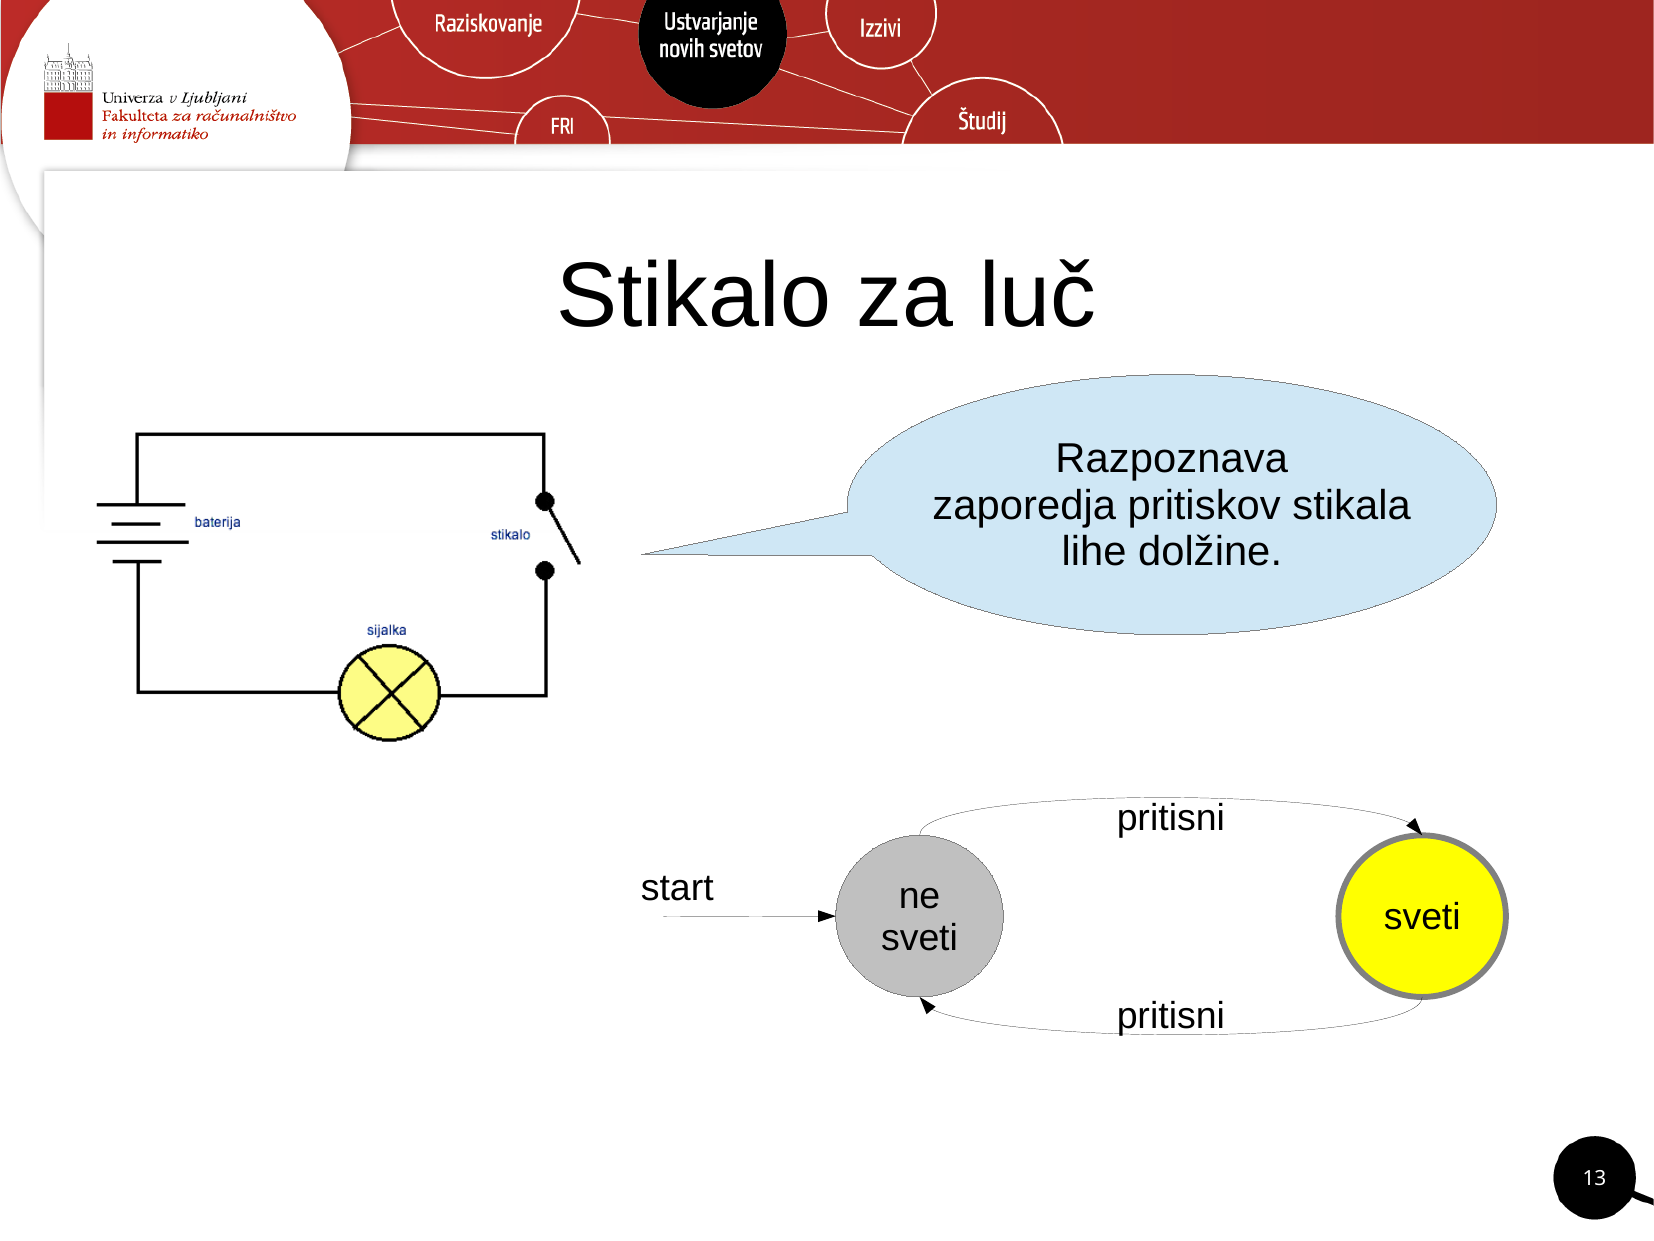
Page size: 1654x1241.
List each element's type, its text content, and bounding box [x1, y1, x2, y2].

text_box Razpoznava zaporedja pritiskov stikala lihe dolžine. [641, 374, 1497, 635]
text_box <številka> [1553, 1145, 1636, 1212]
picture [0, 0, 1654, 1241]
title Stikalo za luč [82, 191, 1571, 399]
text_box ne sveti [837, 835, 1004, 997]
text_box start [625, 859, 837, 974]
text_box sveti [1338, 835, 1506, 997]
